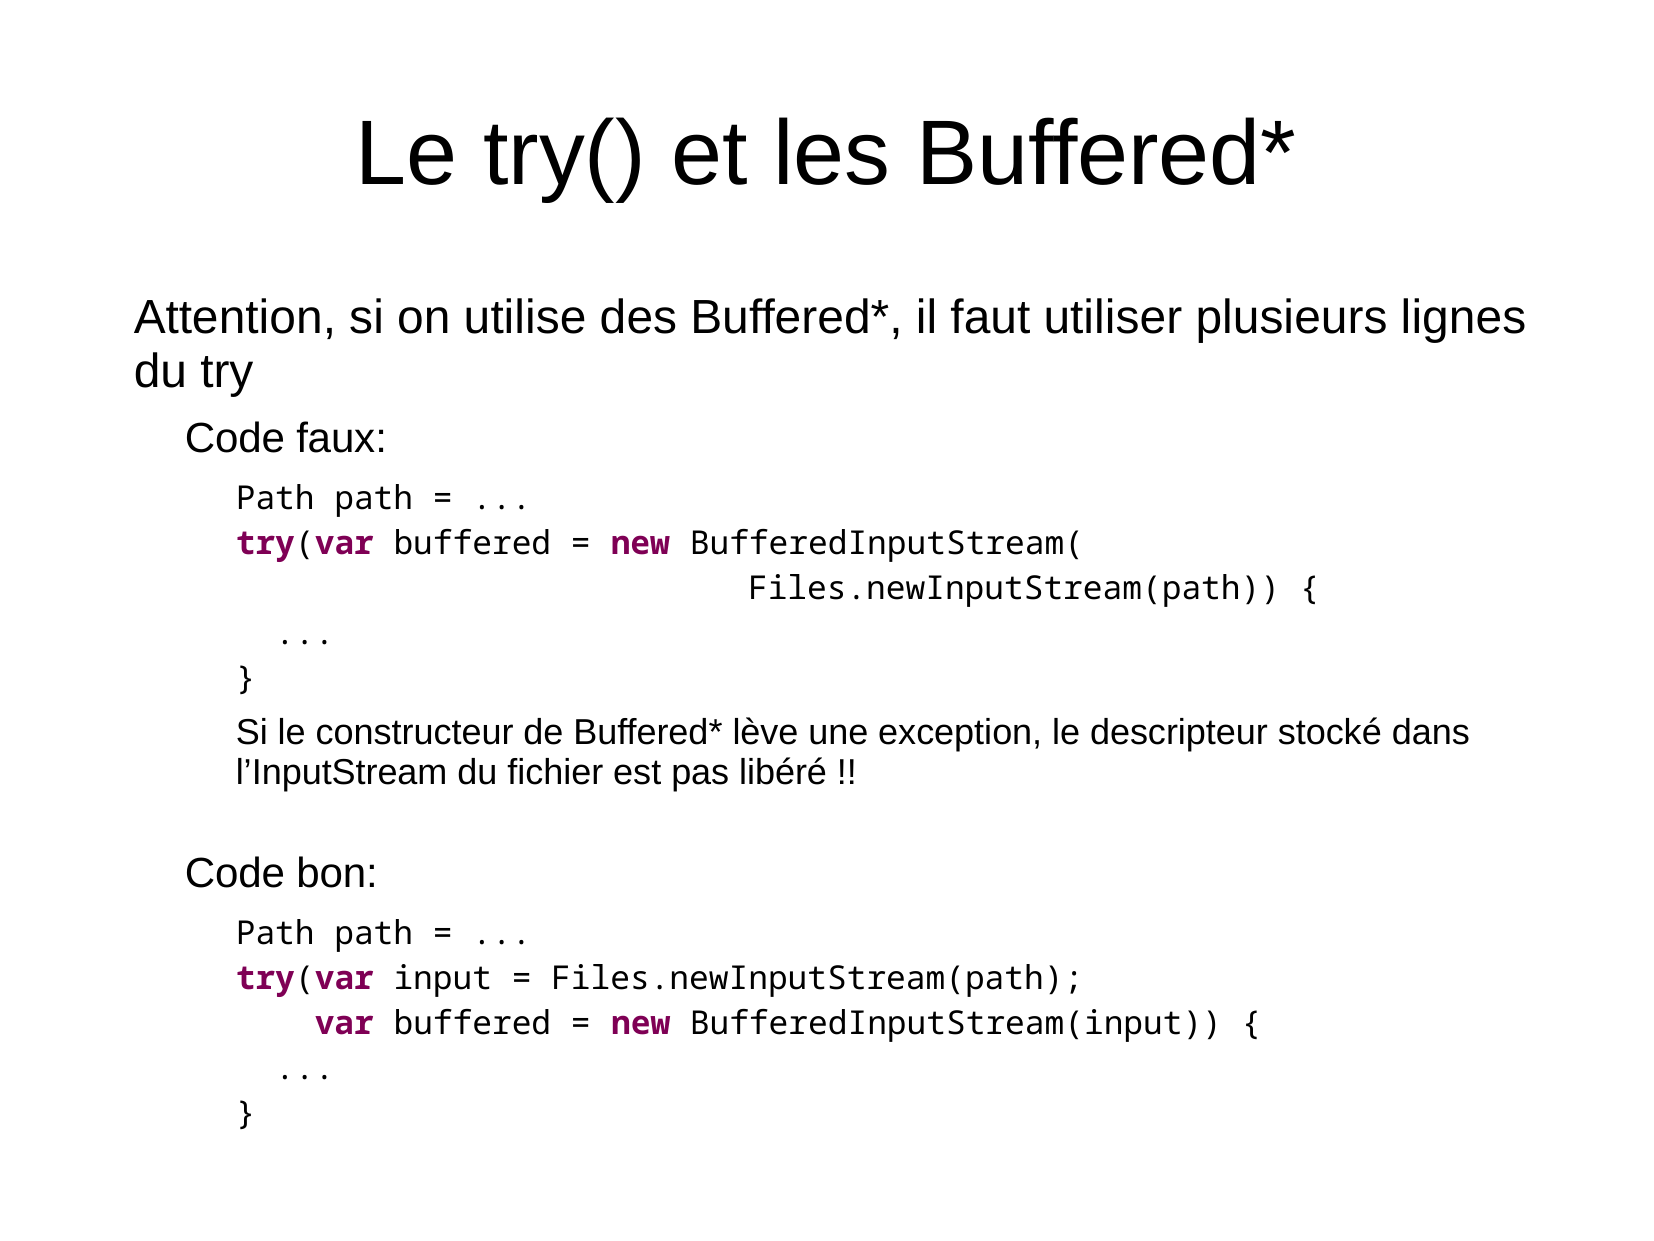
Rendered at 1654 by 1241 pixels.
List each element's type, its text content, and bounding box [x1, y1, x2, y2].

title Le try() et les Buffered* [82, 49, 1571, 257]
list Attention, si on utilise des Buffered*, il faut utiliser plusieurs lignes du try Code faux: Path path = ... try(var buffered = new BufferedInputStream( Files.newInputStream(path)) { ... } Si le constructeur de Buffered* lève une exception, le descripteur stocké dans l’InputStream du fichier est pas libéré !! Code bon: Path path = ... try(var input = Files.newInputStream(path); var buffered = new BufferedInputStream(input)) { ... } [82, 290, 1571, 1141]
